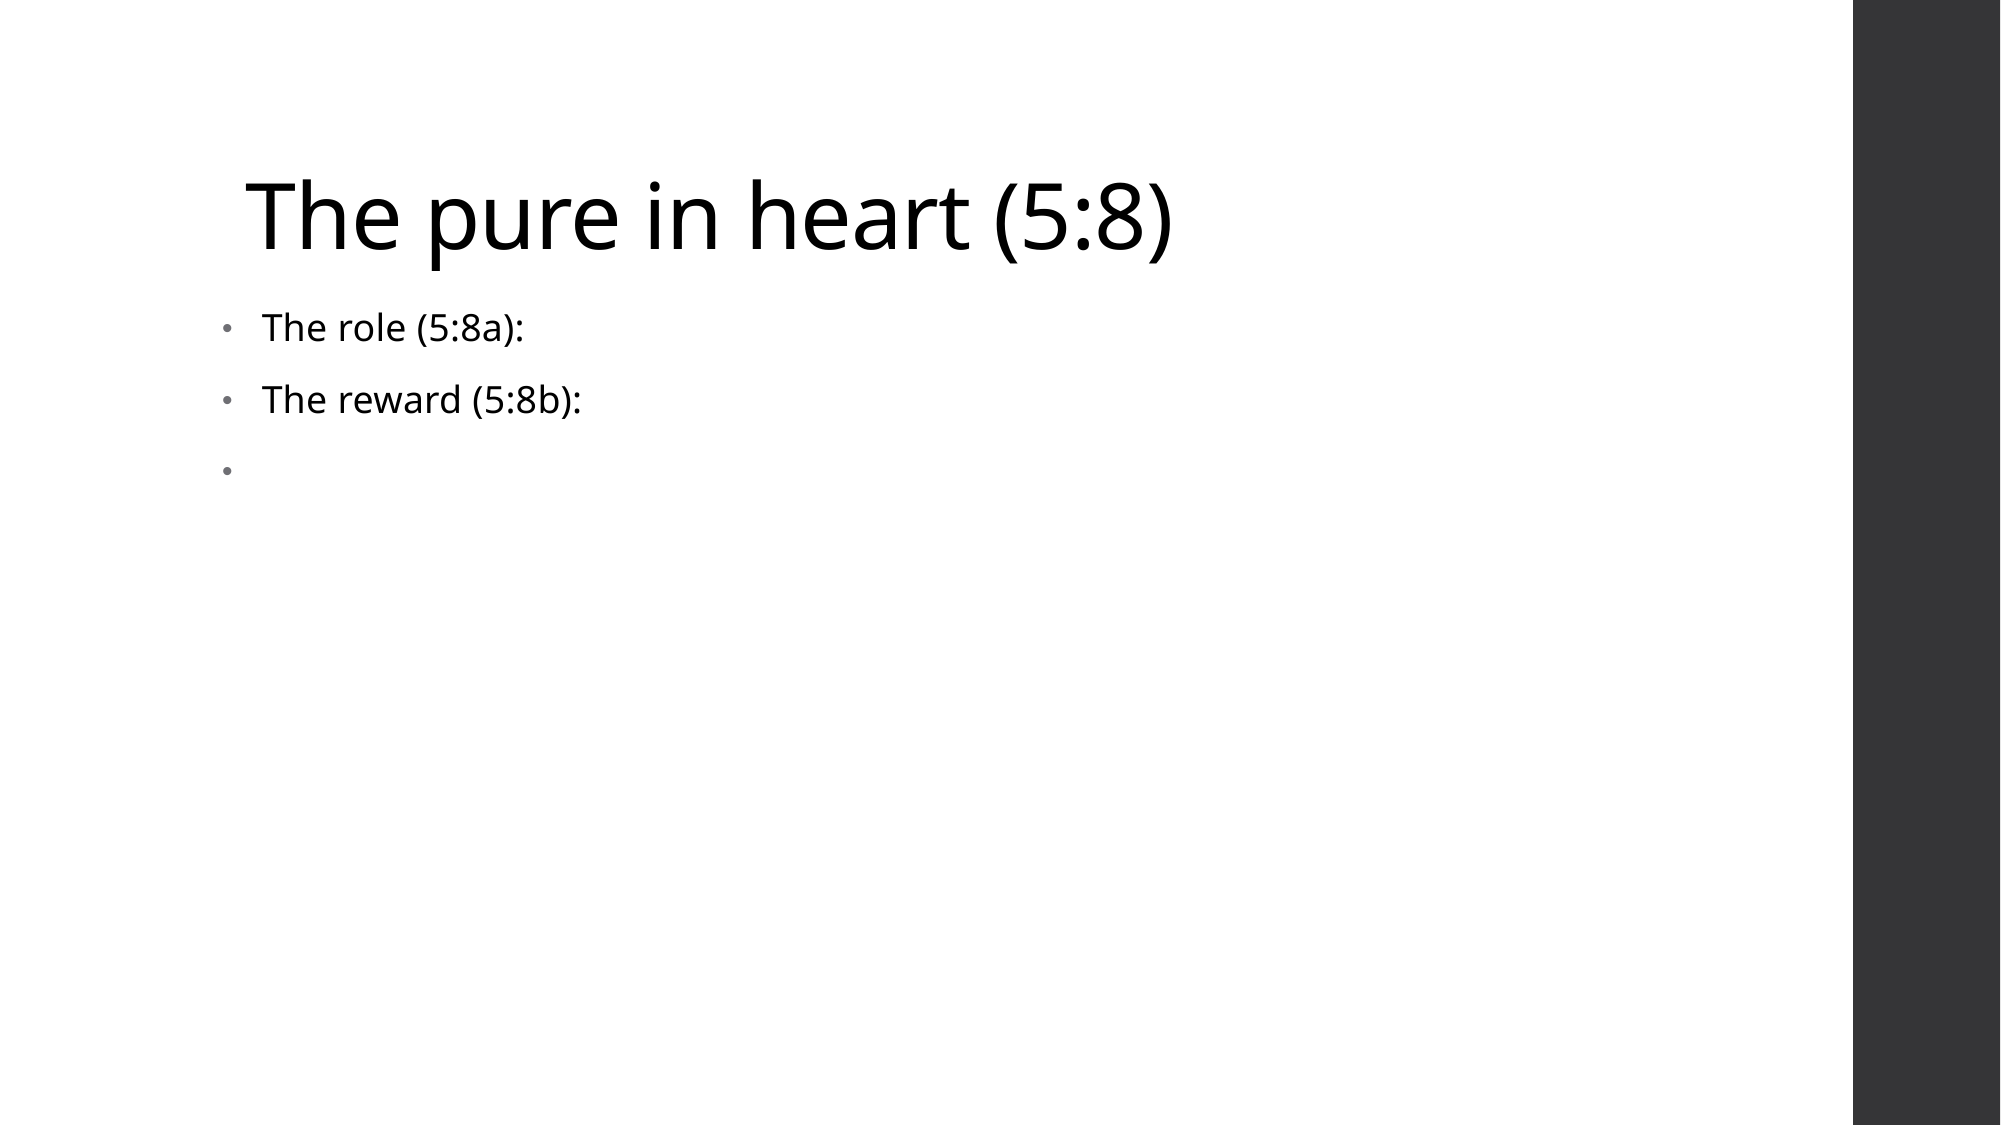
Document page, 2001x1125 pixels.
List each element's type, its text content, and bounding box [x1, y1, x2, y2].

title The pure in heart (5:8) [206, 60, 1797, 278]
list The role (5:8a): The reward (5:8b): [206, 299, 1617, 1014]
